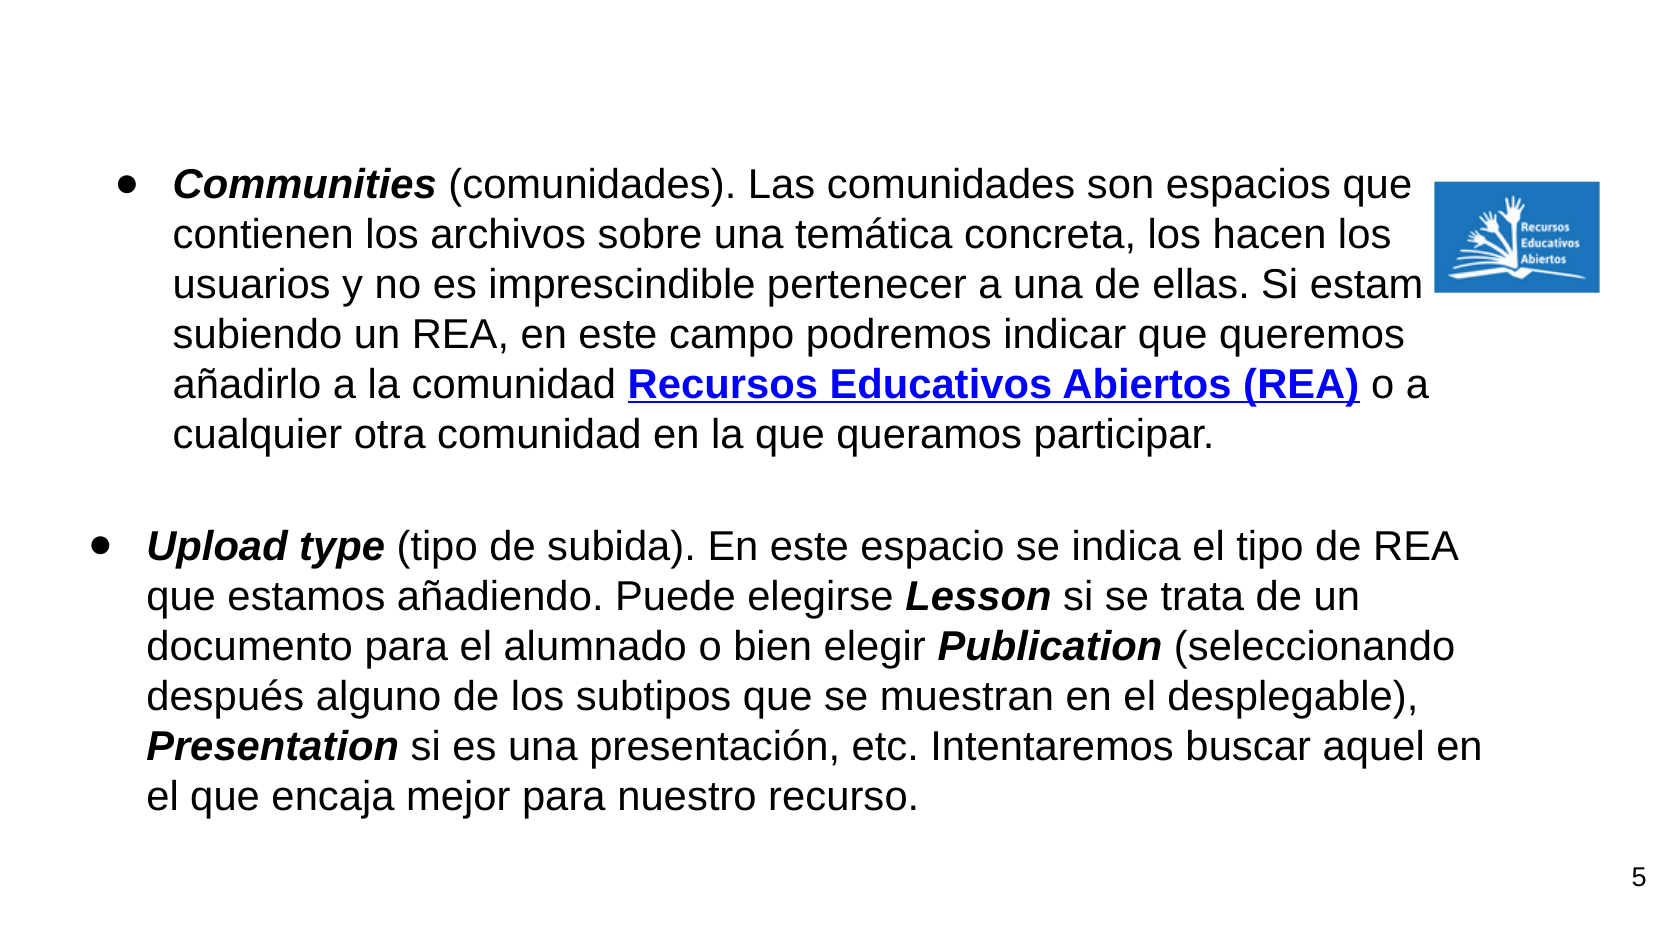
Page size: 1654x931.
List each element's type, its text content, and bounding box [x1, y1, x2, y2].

text_box Communities (comunidades). Las comunidades son espacios que contienen los archivos sobre una temática concreta, los hacen los usuarios y no es imprescindible pertenecer a una de ellas. Si estamos subiendo un REA, en este campo podremos indicar que queremos añadirlo a la comunidad Recursos Educativos Abiertos (REA) o a cualquier otra comunidad en la que queramos participar. [82, 142, 1496, 473]
picture [1421, 175, 1618, 301]
list Upload type (tipo de subida). En este espacio se indica el tipo de REA que estamos añadiendo. Puede elegirse Lesson si se trata de un documento para el alumnado o bien elegir Publication (seleccionando después alguno de los subtipos que se muestran en el desplegable), Presentation si es una presentación, etc. Intentaremos buscar aquel en el que encaja mejor para nuestro recurso. [71, 503, 1536, 821]
slide_number <number> [1547, 859, 1647, 931]
